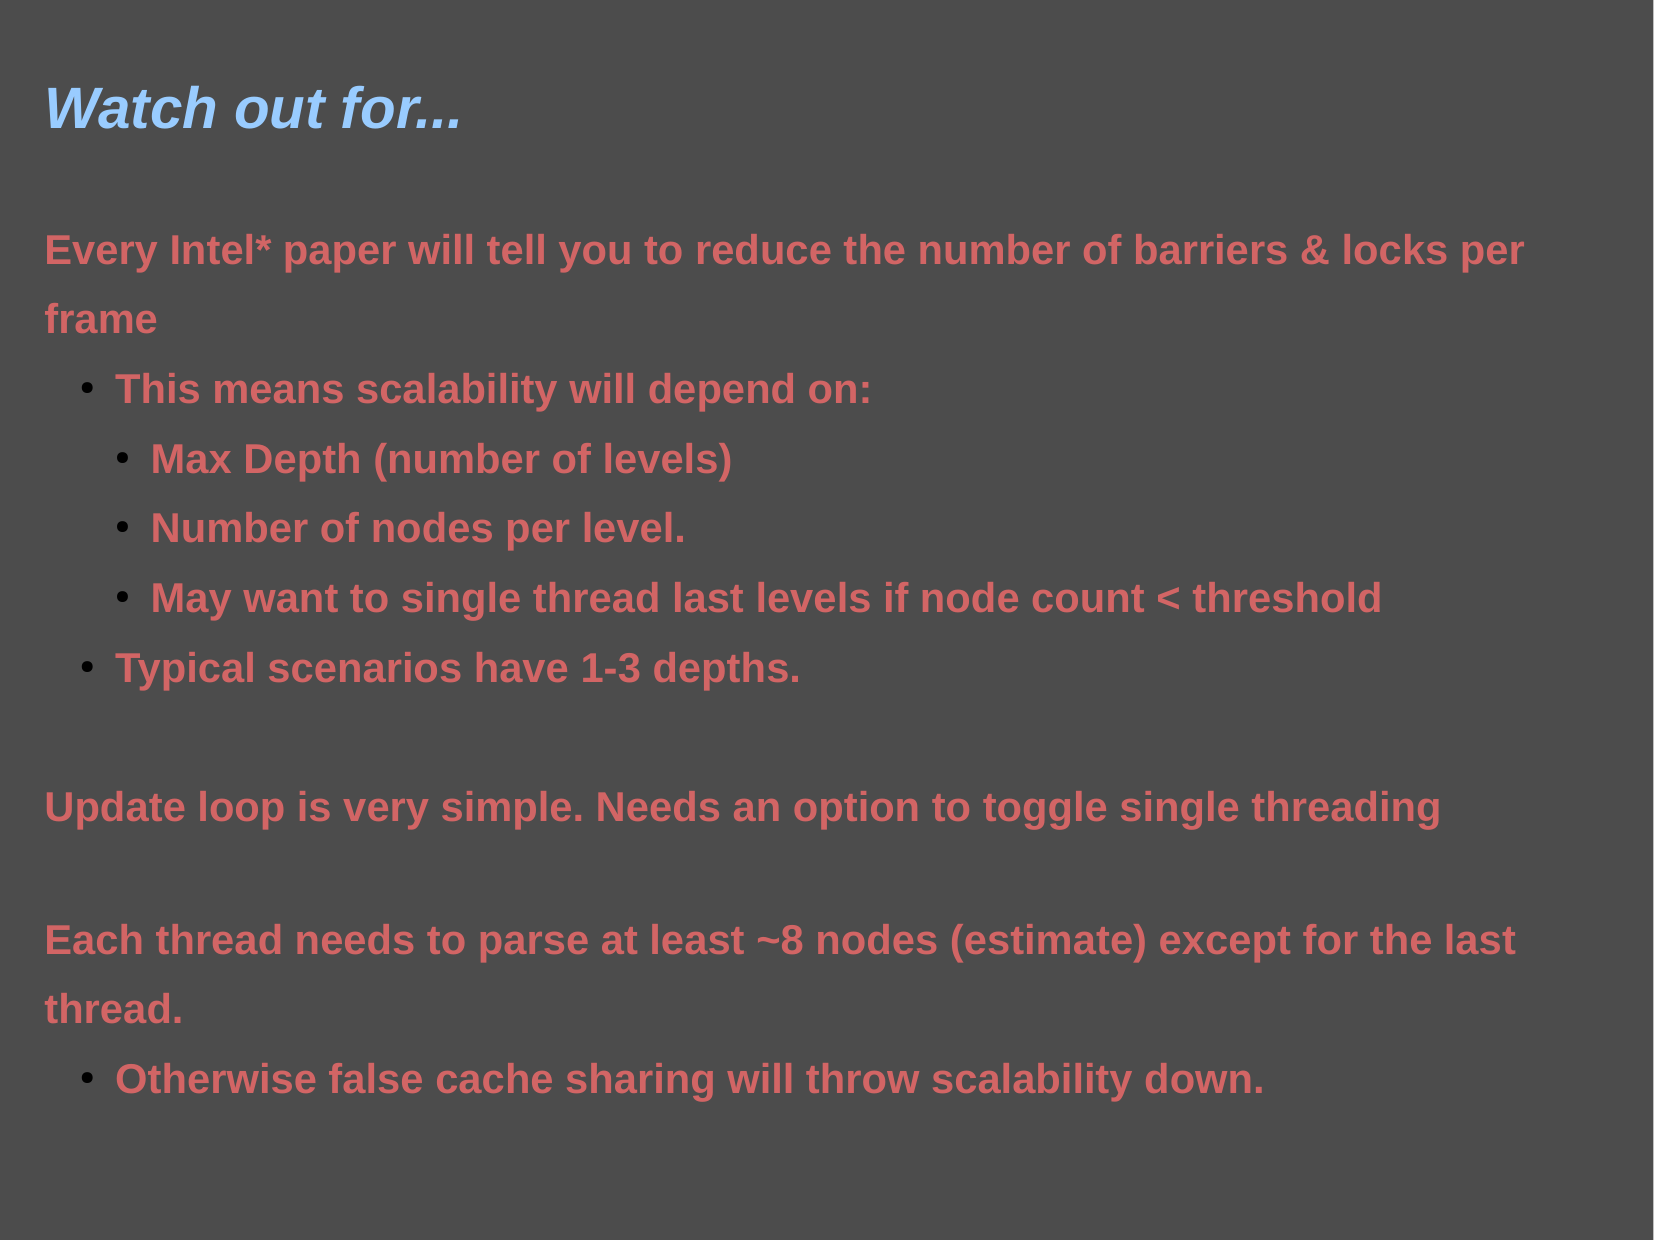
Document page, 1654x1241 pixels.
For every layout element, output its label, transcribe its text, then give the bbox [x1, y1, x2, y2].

text_box Watch out for... Every Intel* paper will tell you to reduce the number of barriers & locks per frame This means scalability will depend on: Max Depth (number of levels) Number of nodes per level. May want to single thread last levels if node count < threshold Typical scenarios have 1-3 depths. Update loop is very simple. Needs an option to toggle single threading Each thread needs to parse at least ~8 nodes (estimate) except for the last thread. Otherwise false cache sharing will throw scalability down. [29, 35, 1595, 1101]
